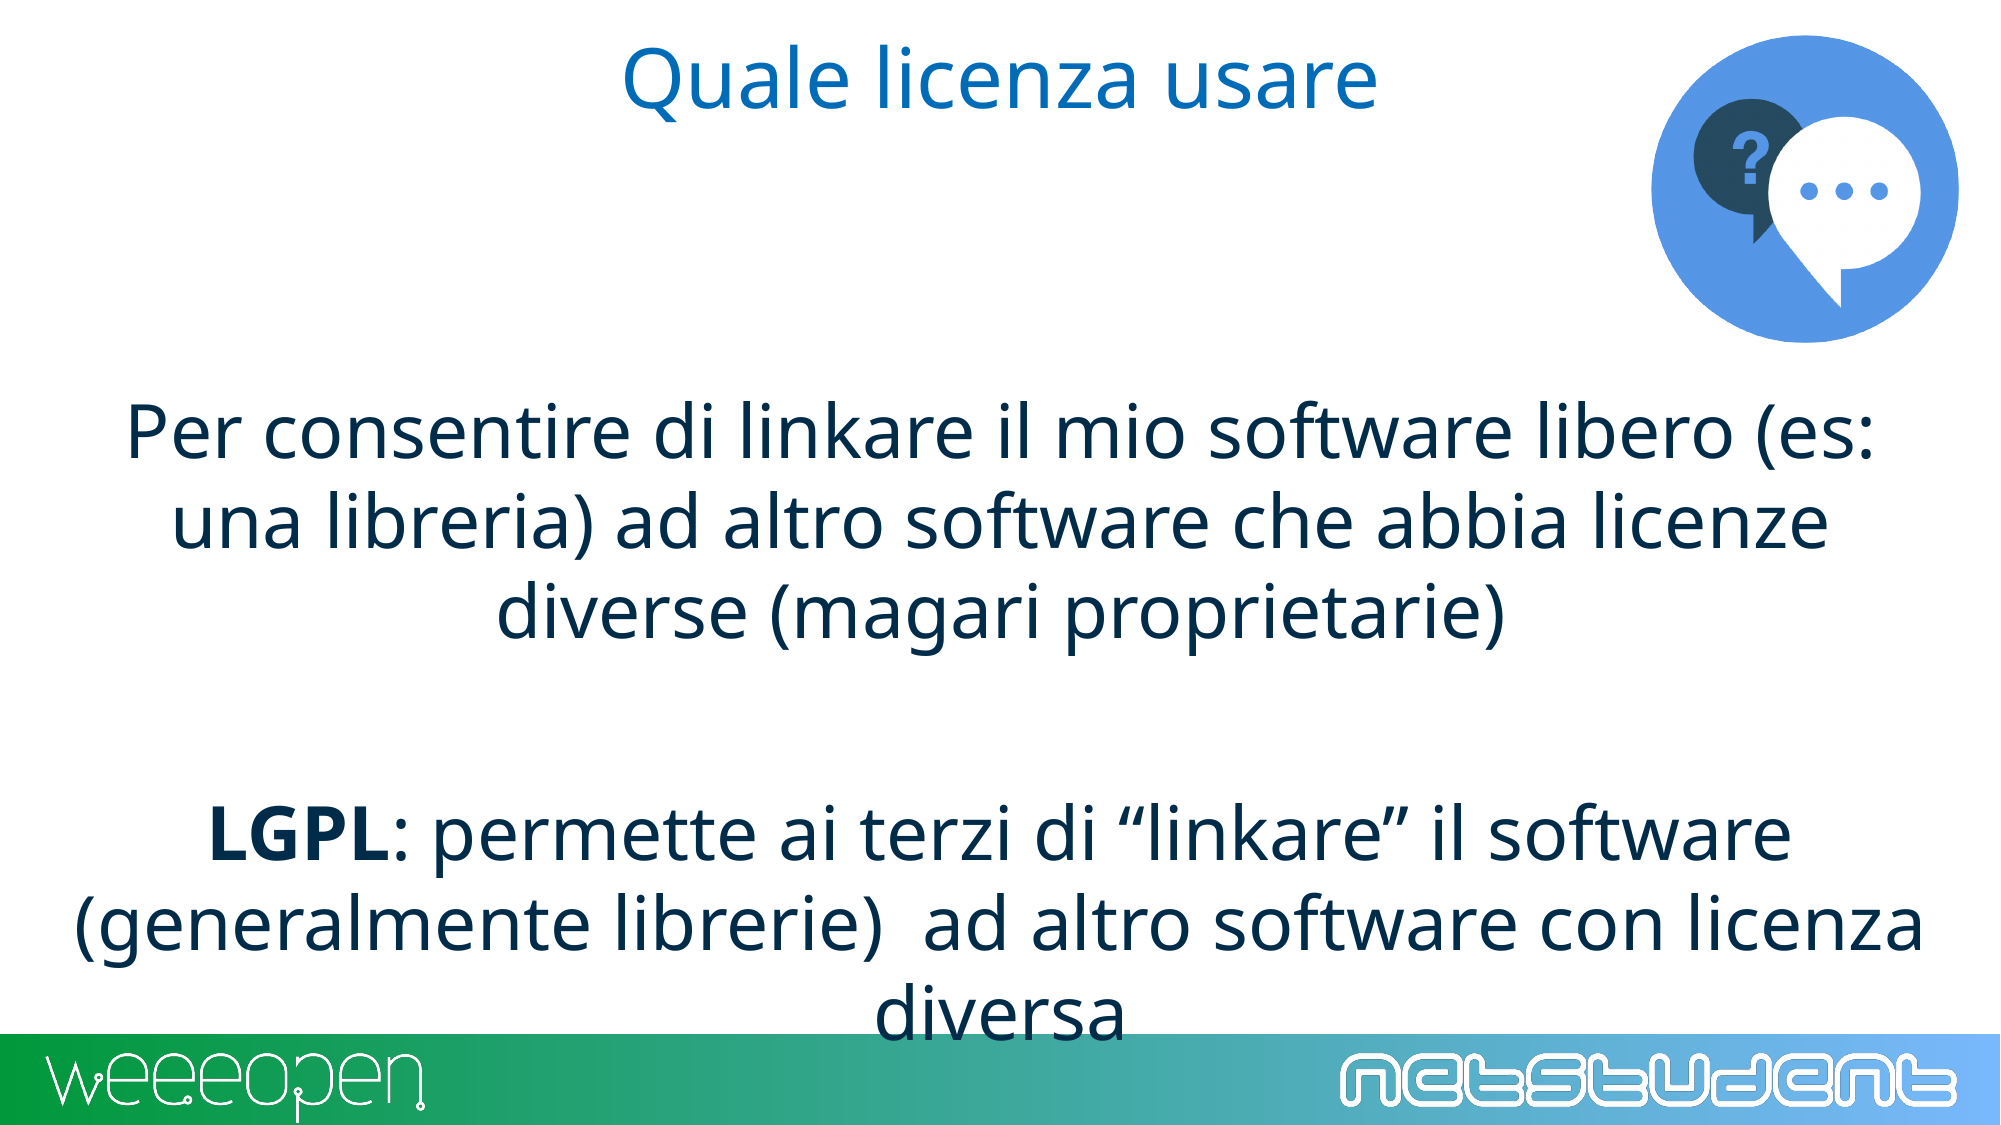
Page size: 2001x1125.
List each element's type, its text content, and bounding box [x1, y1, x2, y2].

picture [45, 1053, 425, 1123]
picture [1340, 1053, 1957, 1107]
picture [1651, 35, 1959, 343]
text_box Quale licenza usare [43, 29, 1959, 247]
text_box Per consentire di linkare il mio software libero (es: una libreria) ad altro software che abbia licenze diverse (magari proprietarie) LGPL: permette ai terzi di “linkare” il software (generalmente librerie) ad altro software con licenza diversa [43, 265, 1959, 981]
